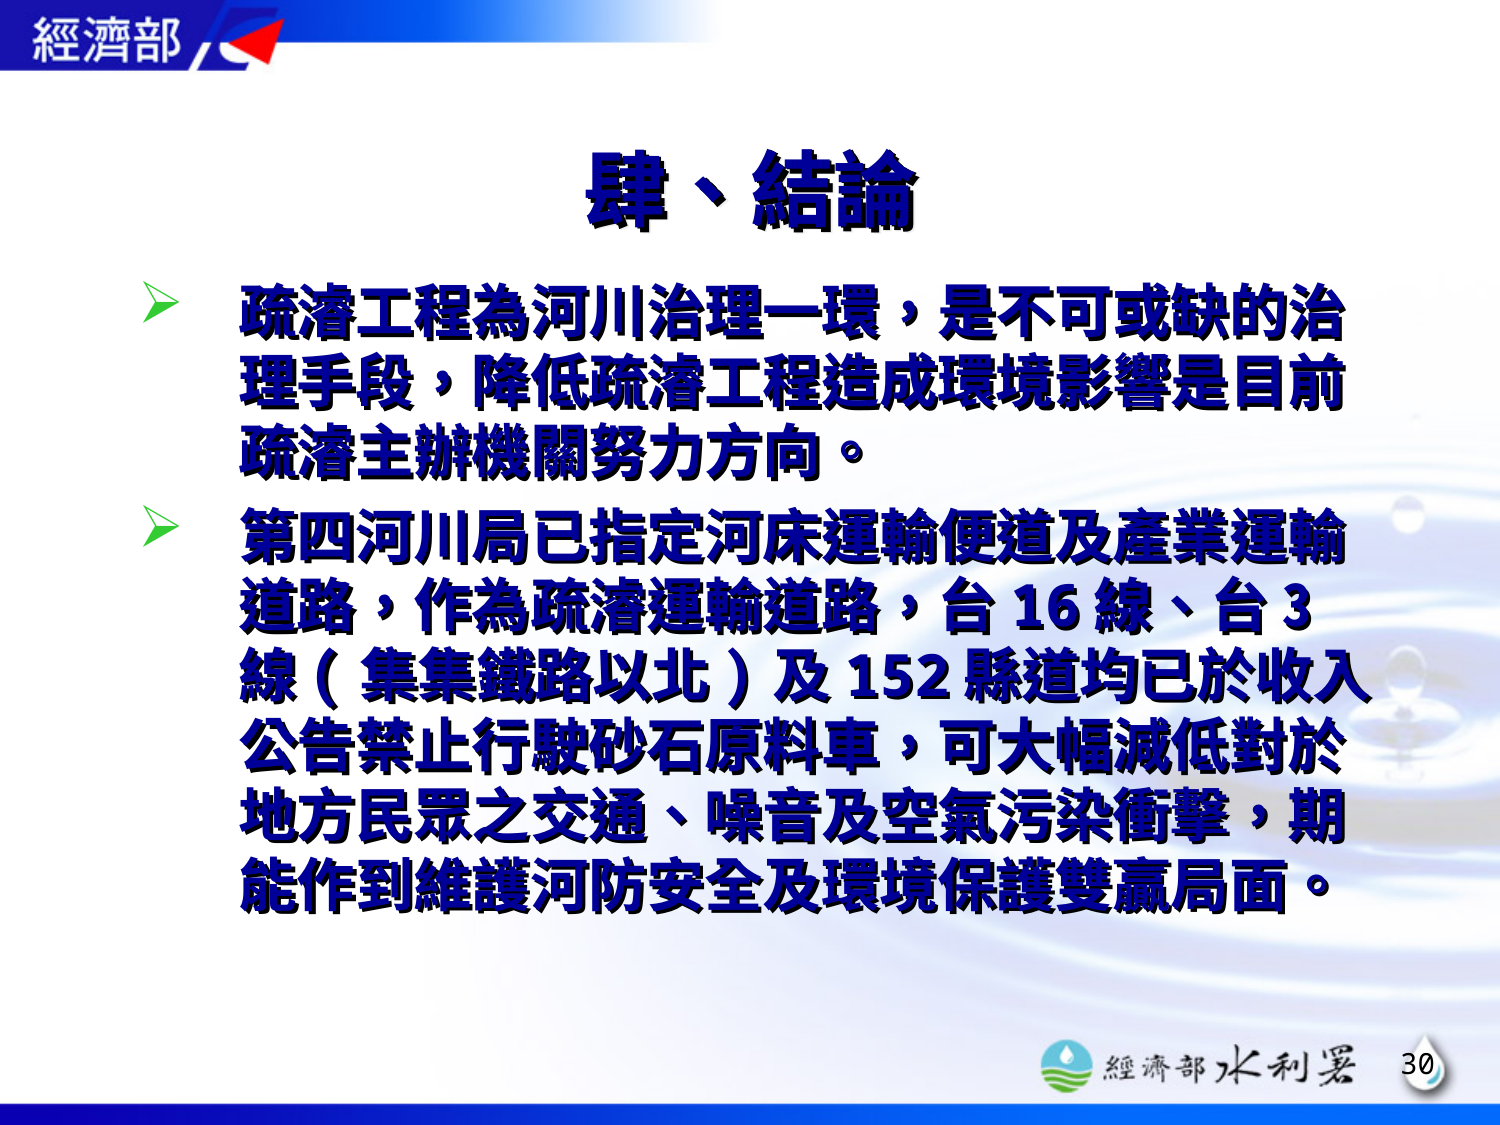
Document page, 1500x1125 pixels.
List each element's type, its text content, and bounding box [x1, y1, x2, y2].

list 疏濬工程為河川治理一環，是不可或缺的治理手段，降低疏濬工程造成環境影響是目前疏濬主辦機關努力方向。 第四河川局已指定河床運輸便道及產業運輸道路，作為疏濬運輸道路，台16線、台3線(集集鐵路以北)及152縣道均已於收入公告禁止行駛砂石原料車，可大幅減低對於地方民眾之交通、噪音及空氣污染衝擊，期能作到維護河防安全及環境保護雙贏局面。 [76, 267, 1388, 941]
text_box <編號> [1362, 1037, 1450, 1113]
title 肆、結論 [41, 137, 1459, 238]
picture [0, 0, 1500, 1125]
